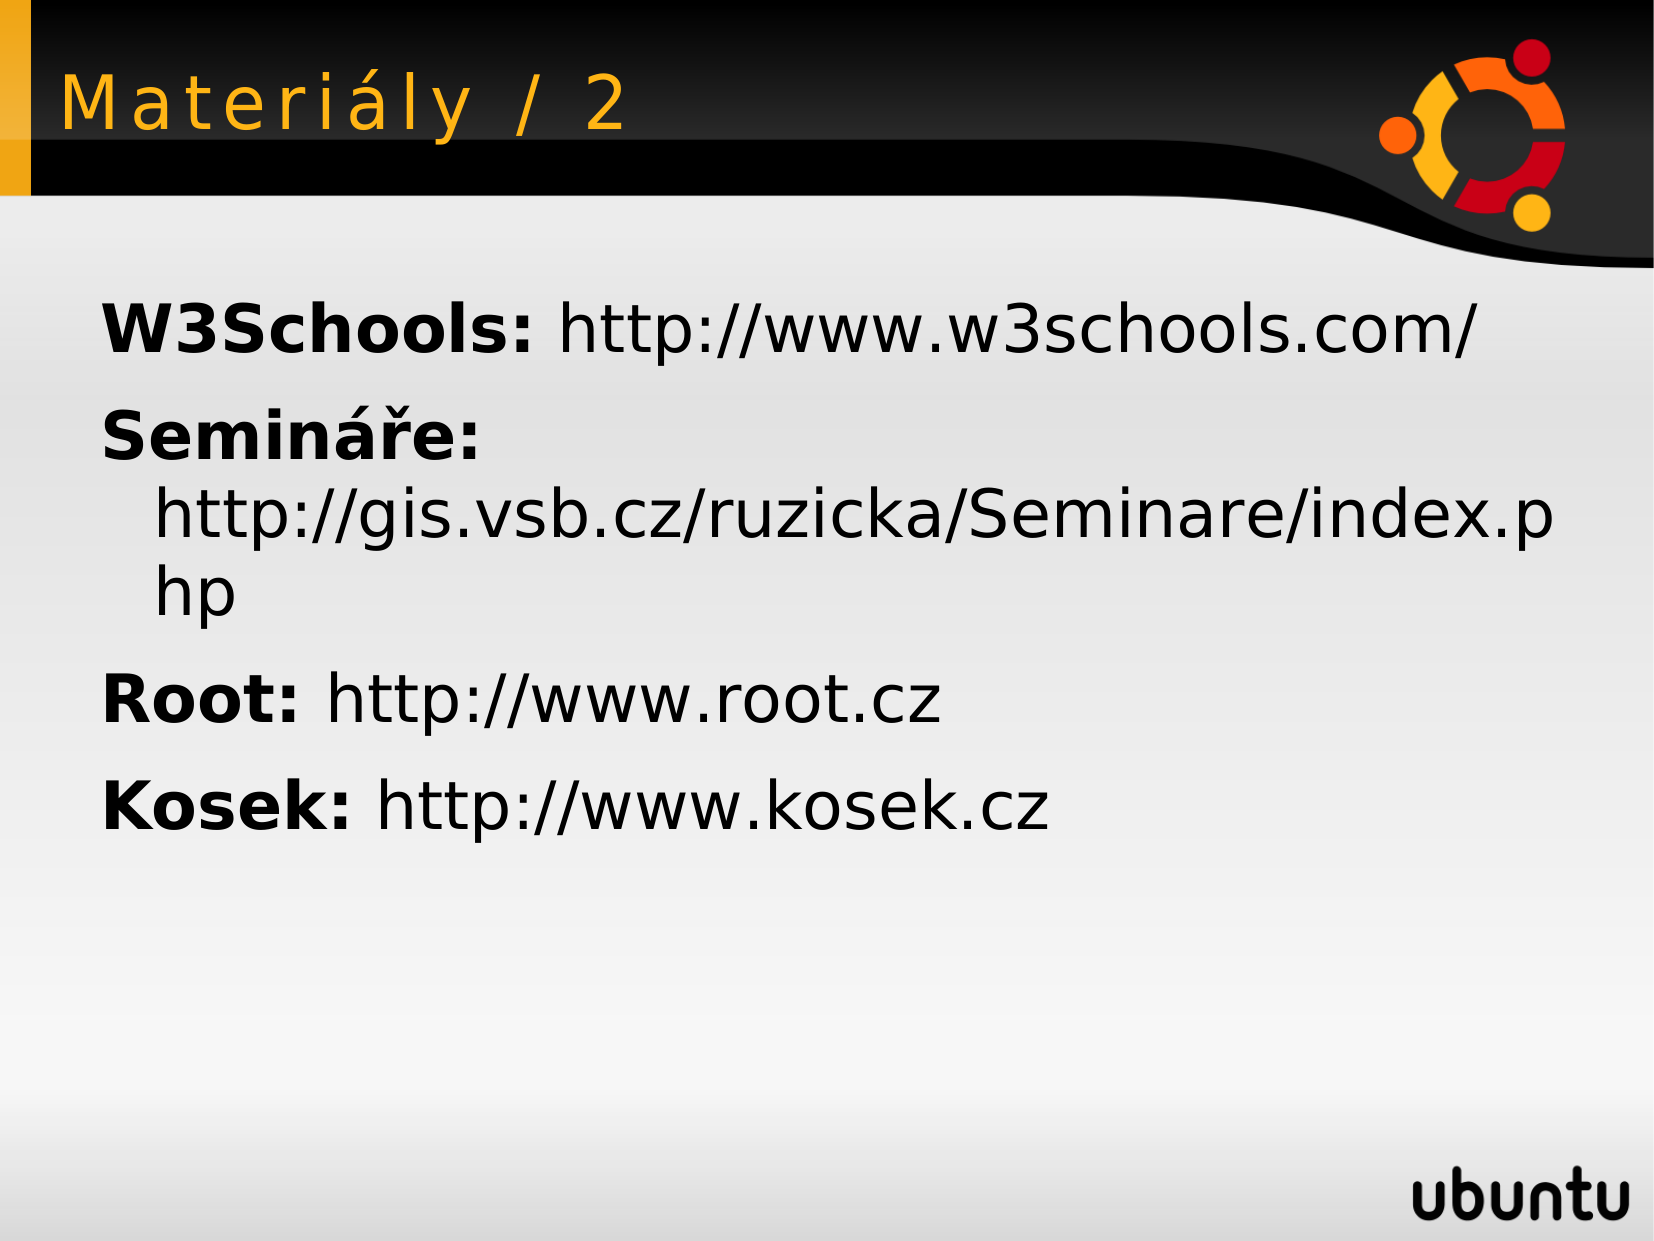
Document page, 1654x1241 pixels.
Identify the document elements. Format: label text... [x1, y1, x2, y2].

picture [0, 0, 1654, 1241]
title Materiály / 2 [59, 29, 1270, 178]
list W3Schools: http://www.w3schools.com/ Semináře: http://gis.vsb.cz/ruzicka/Seminare/index.php Root: http://www.root.cz Kosek: http://www.kosek.cz [82, 290, 1571, 1109]
